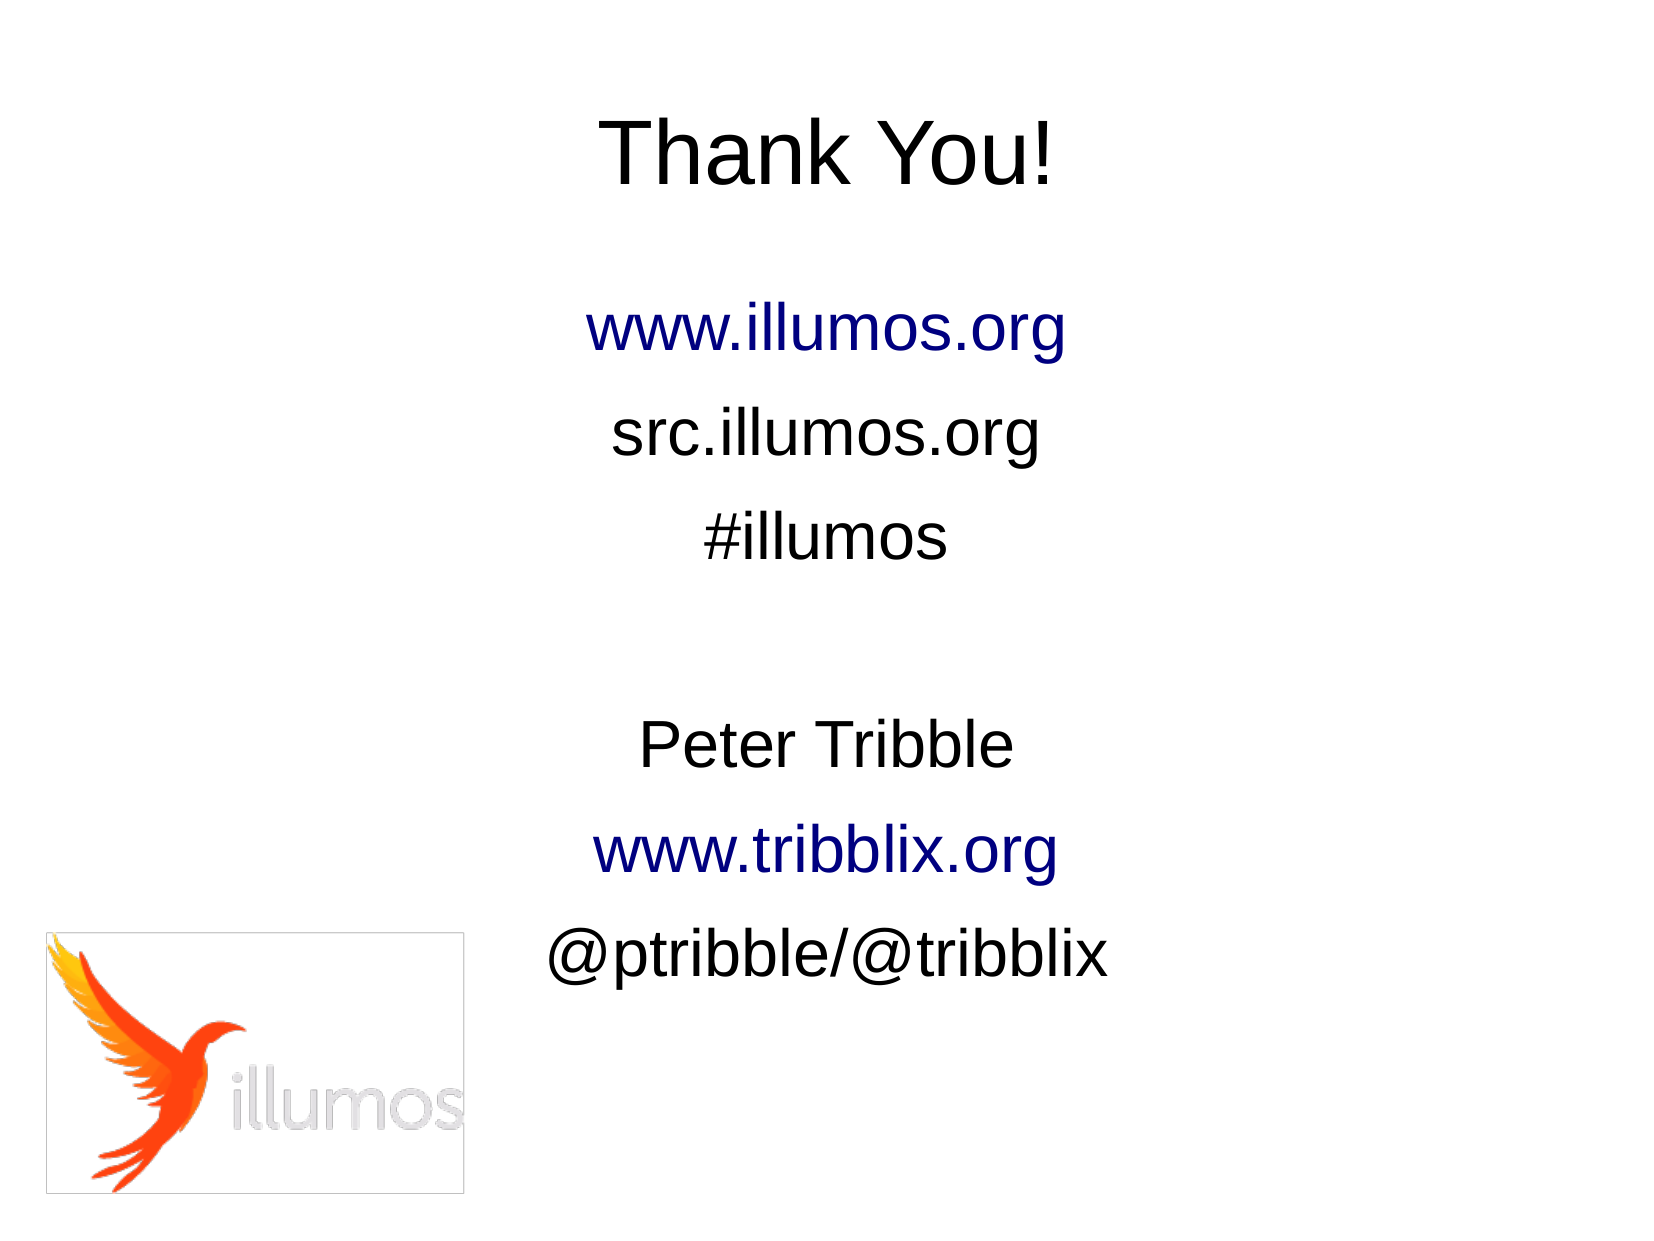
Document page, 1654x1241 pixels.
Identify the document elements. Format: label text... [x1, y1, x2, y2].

picture [0, 886, 511, 1241]
title Thank You! [82, 49, 1571, 257]
list www.illumos.org src.illumos.org #illumos Peter Tribble www.tribblix.org @ptribble/@tribblix [82, 290, 1571, 1010]
